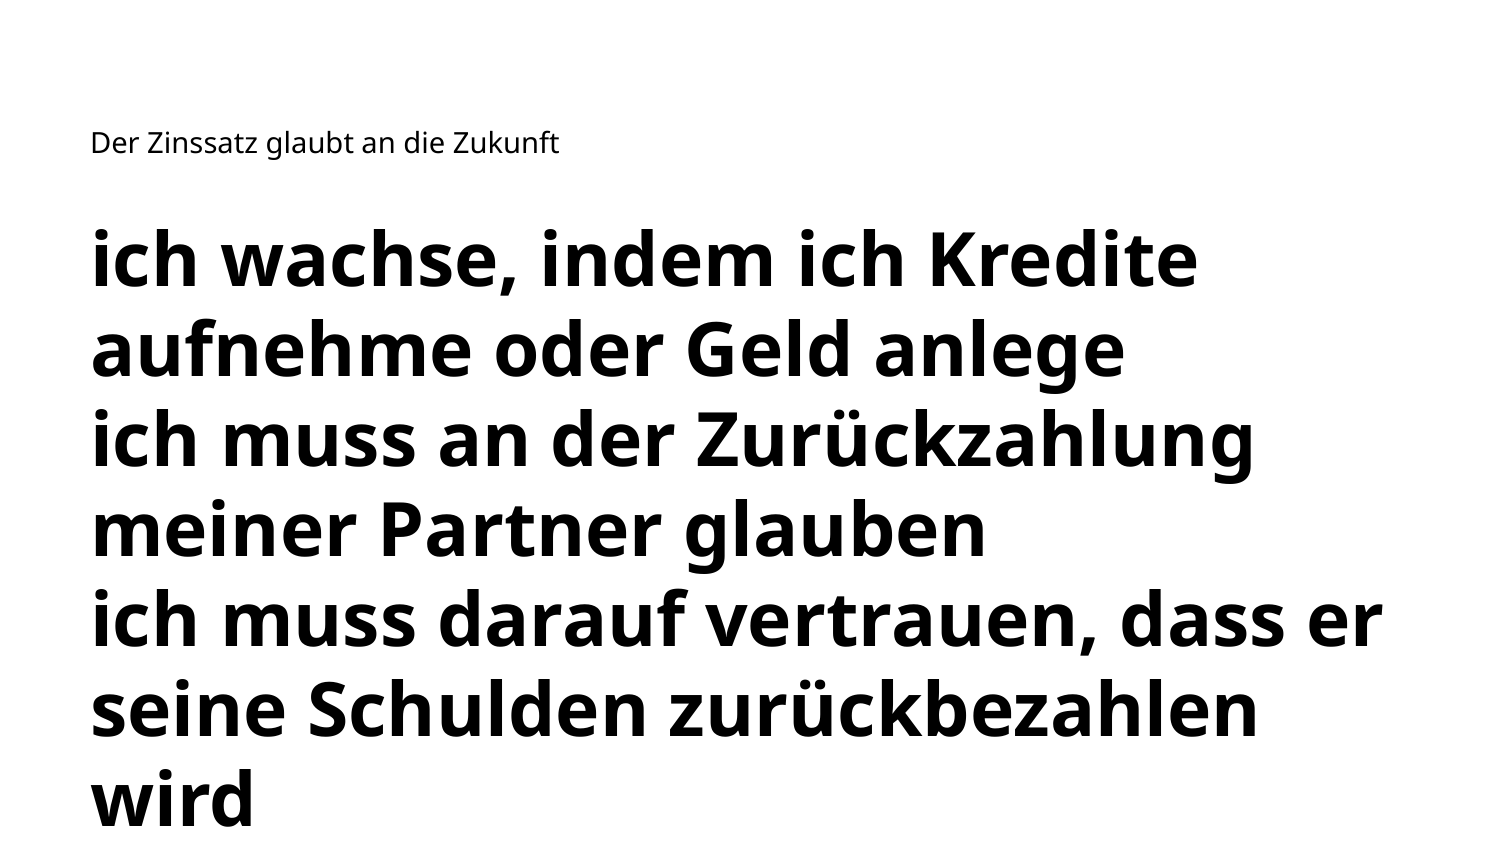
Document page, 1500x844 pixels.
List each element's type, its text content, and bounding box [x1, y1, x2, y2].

title Der Zinssatz glaubt an die Zukunft [75, 33, 1425, 175]
list ich wachse, indem ich Kredite aufnehme oder Geld anlege ich muss an der Zurückzahlung meiner Partner glauben ich muss darauf vertrauen, dass er seine Schulden zurückbezahlen wird [75, 196, 1425, 808]
